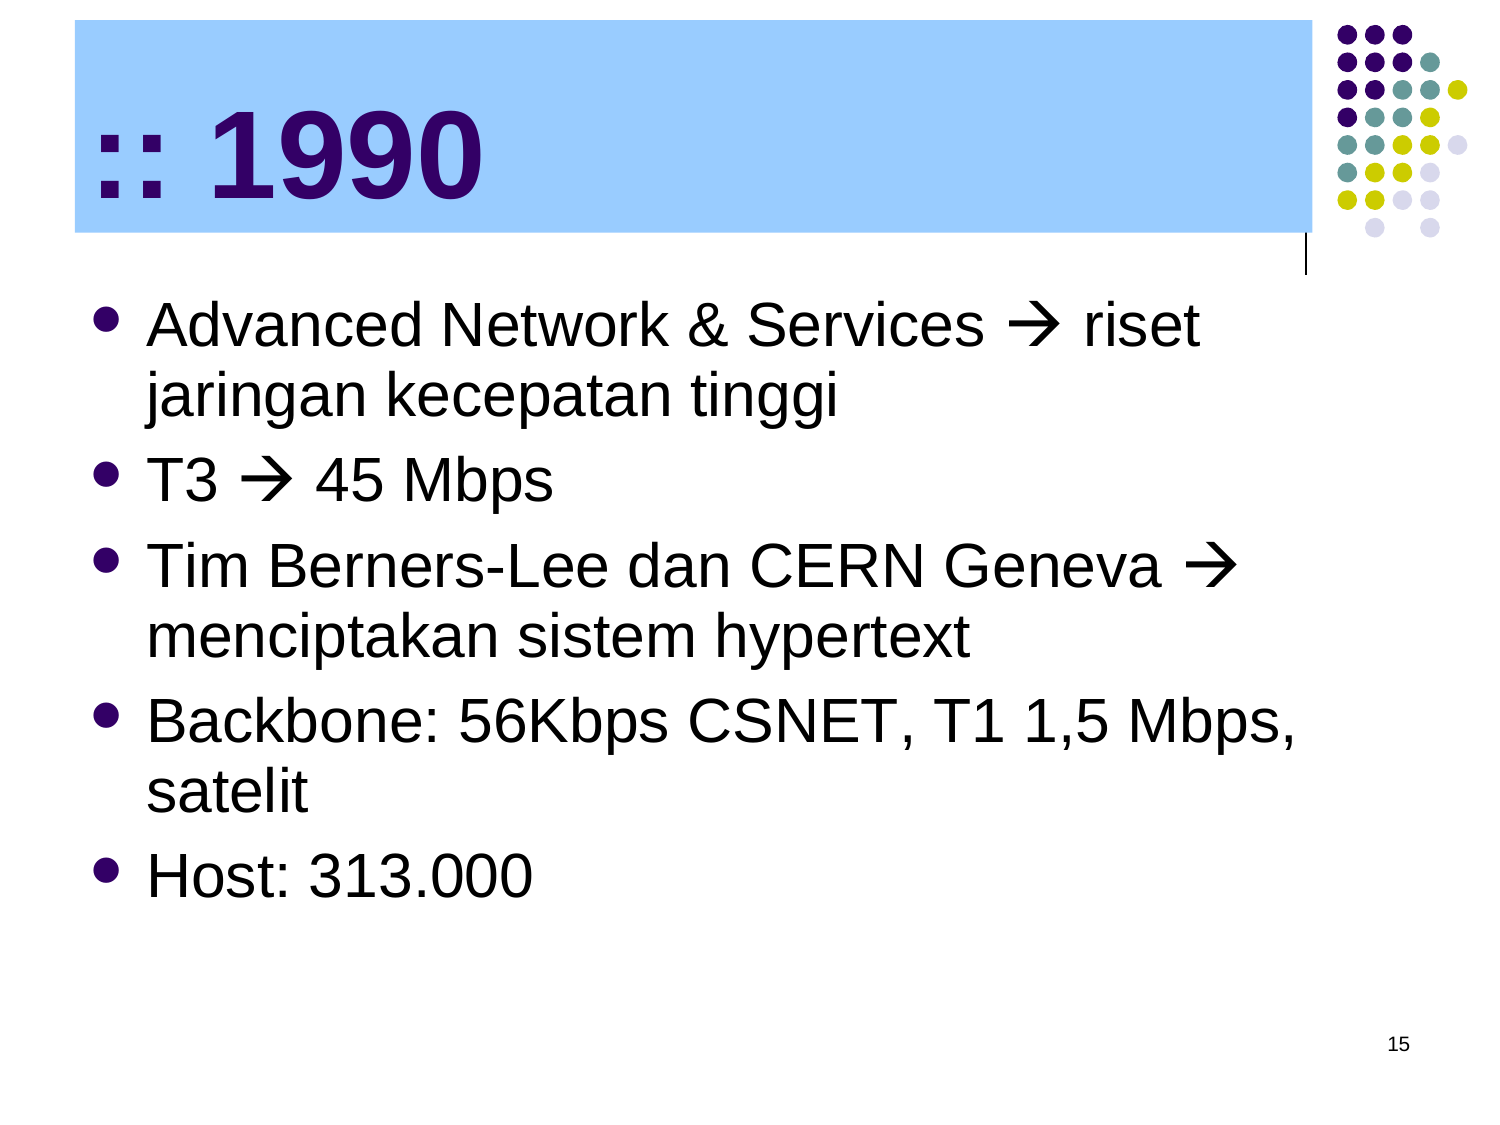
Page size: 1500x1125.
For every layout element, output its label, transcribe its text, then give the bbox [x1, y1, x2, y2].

list Advanced Network & Services  riset jaringan kecepatan tinggi T3  45 Mbps Tim Berners-Lee dan CERN Geneva  menciptakan sistem hypertext Backbone: 56Kbps CSNET, T1 1,5 Mbps, satelit Host: 313.000 [75, 282, 1426, 1006]
title :: 1990 [74, 20, 1313, 233]
